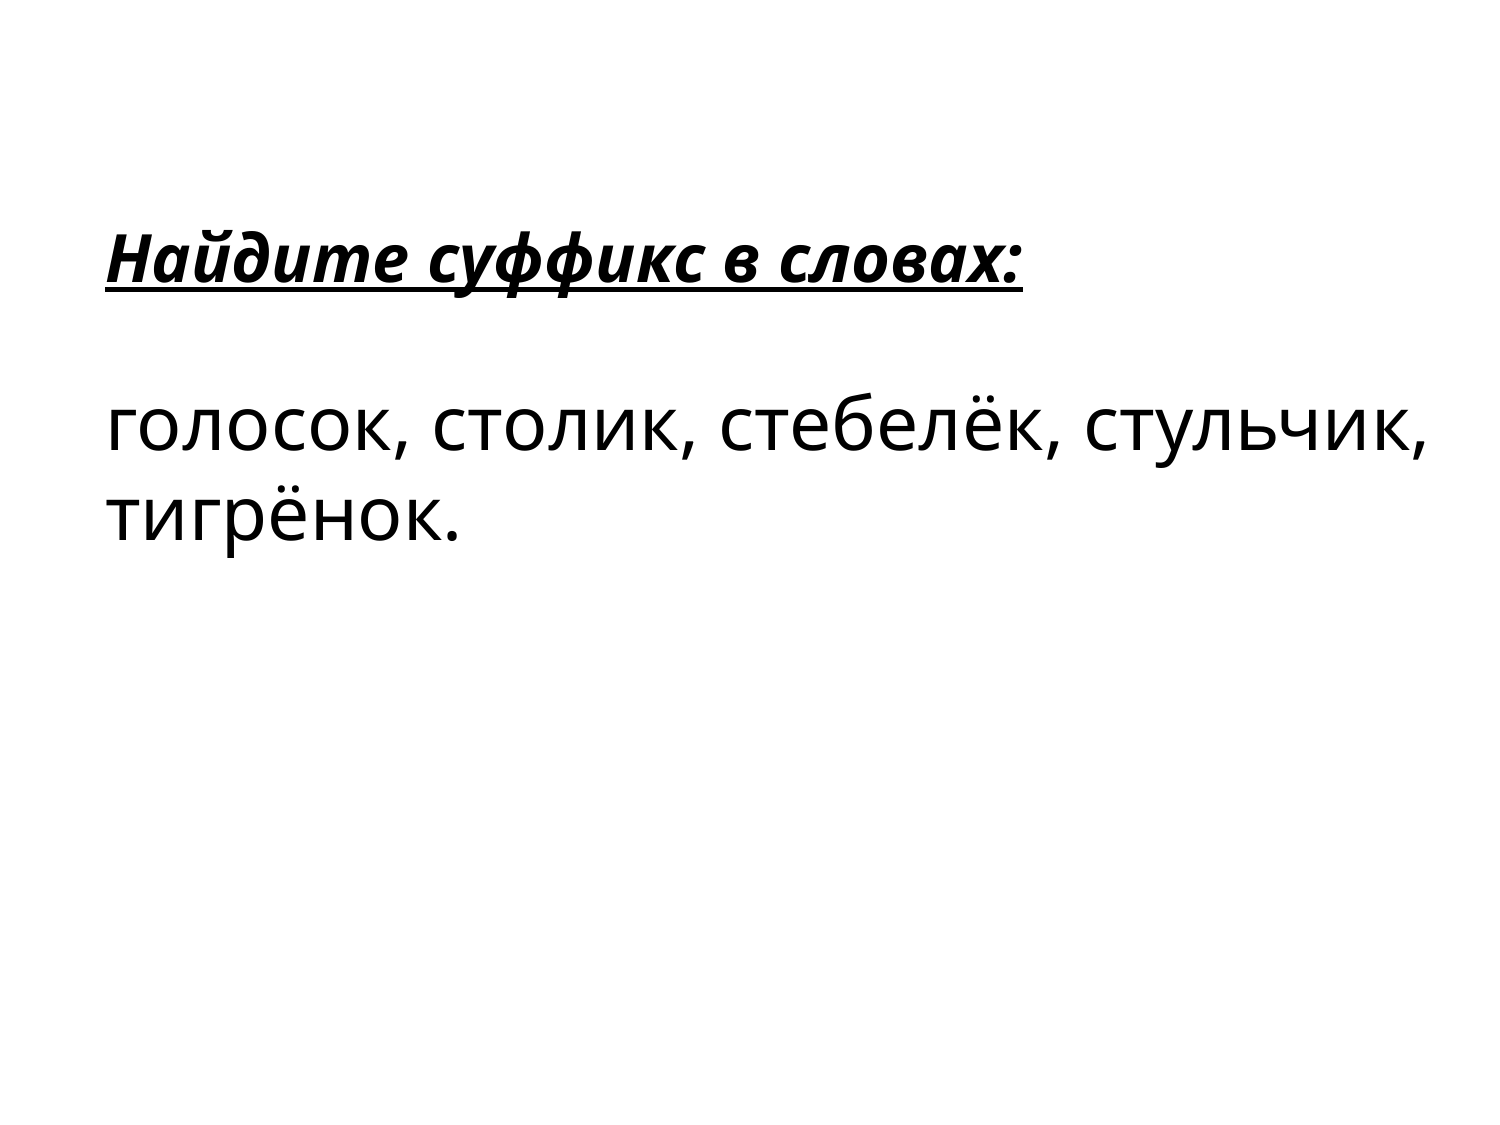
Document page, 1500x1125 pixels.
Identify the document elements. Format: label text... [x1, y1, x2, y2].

text_box Найдите суффикс в словах: голосок, столик, стебелёк, стульчик, тигрёнок. [90, 208, 1466, 563]
